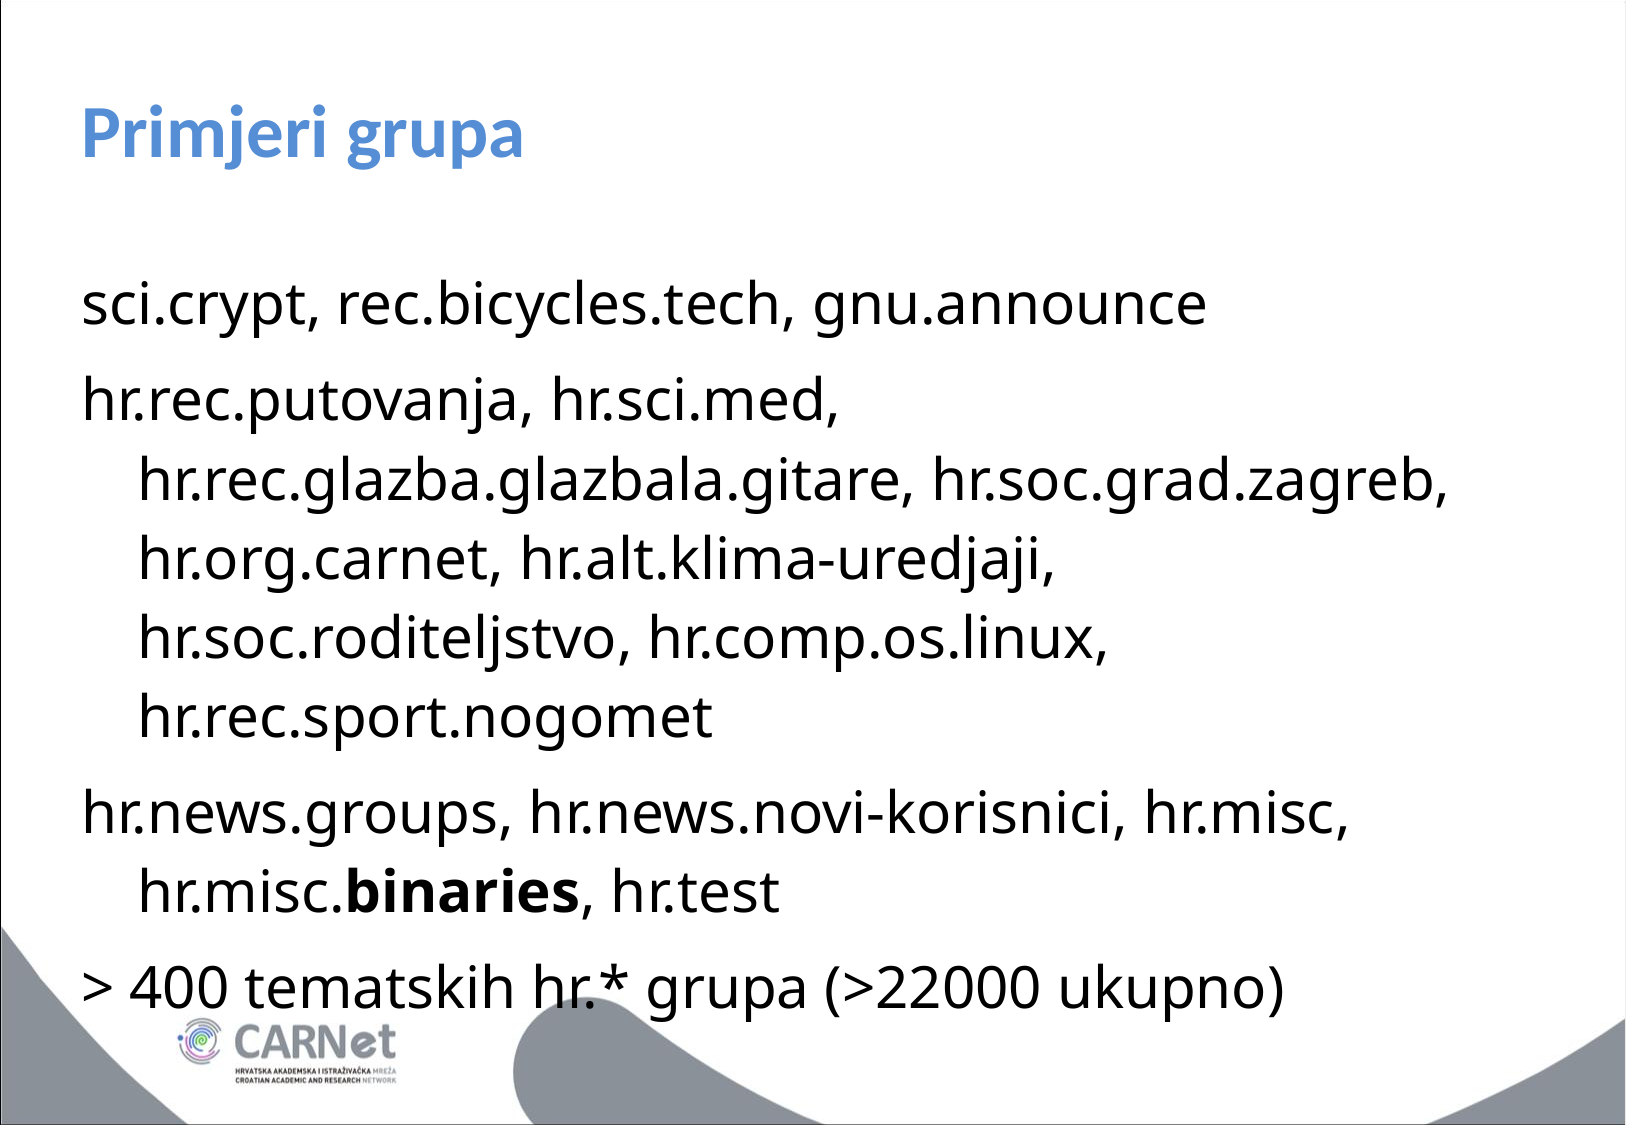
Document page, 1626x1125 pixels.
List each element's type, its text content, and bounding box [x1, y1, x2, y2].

list sci.crypt, rec.bicycles.tech, gnu.announce hr.rec.putovanja, hr.sci.med, hr.rec.glazba.glazbala.gitare, hr.soc.grad.zagreb, hr.org.carnet, hr.alt.klima-uredjaji, hr.soc.roditeljstvo, hr.comp.os.linux, hr.rec.sport.nogomet hr.news.groups, hr.news.novi-korisnici, hr.misc, hr.misc.binaries, hr.test > 400 tematskih hr.* grupa (>22000 ukupno) [81, 262, 1544, 991]
title Primjeri grupa [81, 52, 1544, 226]
picture [0, 0, 1626, 1125]
